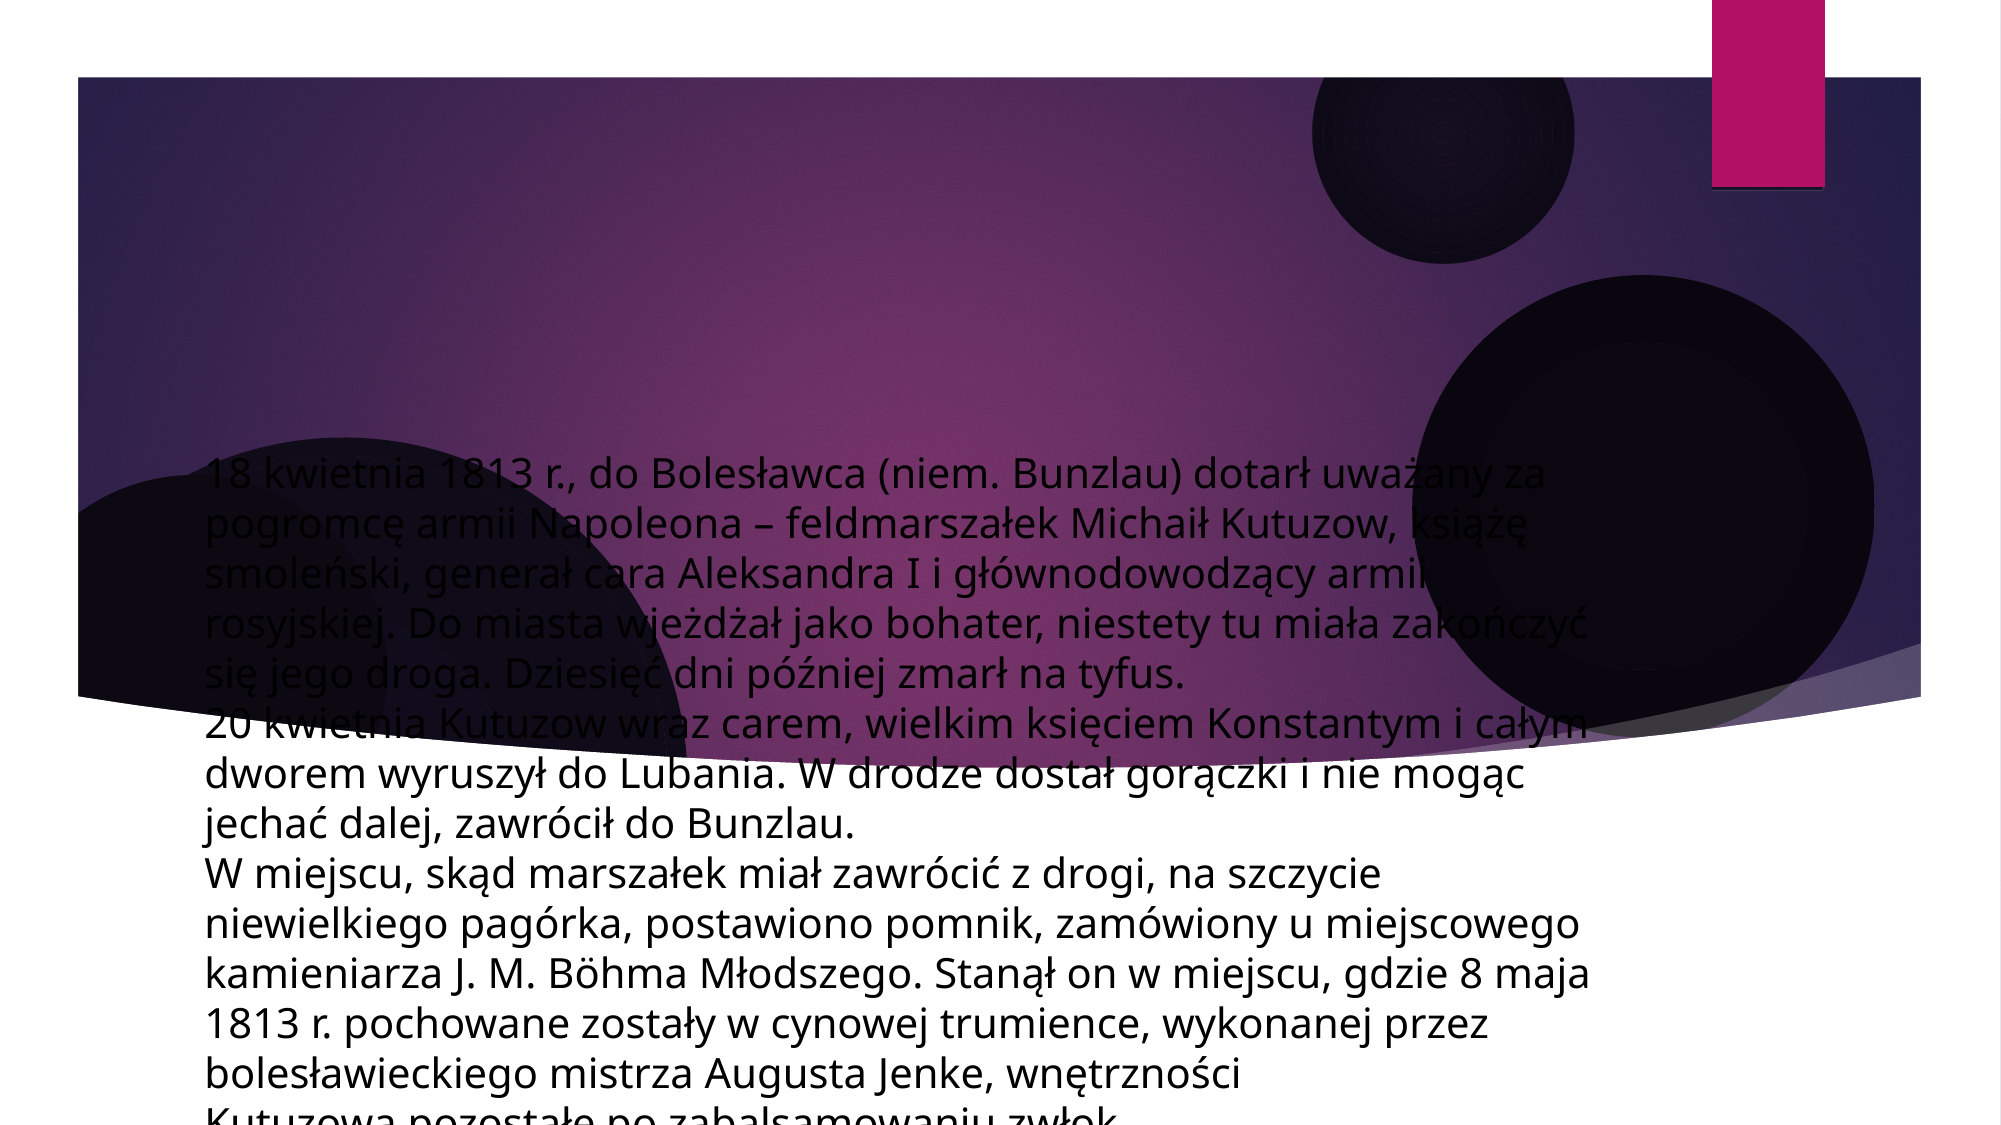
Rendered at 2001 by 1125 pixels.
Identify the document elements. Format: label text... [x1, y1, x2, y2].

list [189, 824, 1638, 966]
title 18 kwietnia 1813 r., do Bolesławca (niem. Bunzlau) dotarł uważany za pogromcę armii Napoleona – feldmarszałek Michaił Kutuzow, książę smoleński, generał cara Aleksandra I i głównodowodzący armii rosyjskiej. Do miasta wjeżdżał jako bohater, niestety tu miała zakończyć się jego droga. Dziesięć dni później zmarł na tyfus. 20 kwietnia Kutuzow wraz carem, wielkim księciem Konstantym i całym dworem wyruszył do Lubania. W drodze dostał gorączki i nie mogąc jechać dalej, zawrócił do Bunzlau. W miejscu, skąd marszałek miał zawrócić z drogi, na szczycie niewielkiego pagórka, postawiono pomnik, zamówiony u miejscowego kamieniarza J. M. Böhma Młodszego. Stanął on w miejscu, gdzie 8 maja 1813 r. pochowane zostały w cynowej trumience, wykonanej przez bolesławieckiego mistrza Augusta Jenke, wnętrzności Kutuzowa pozostałe po zabalsamowaniu zwłok. [189, 388, 1638, 824]
